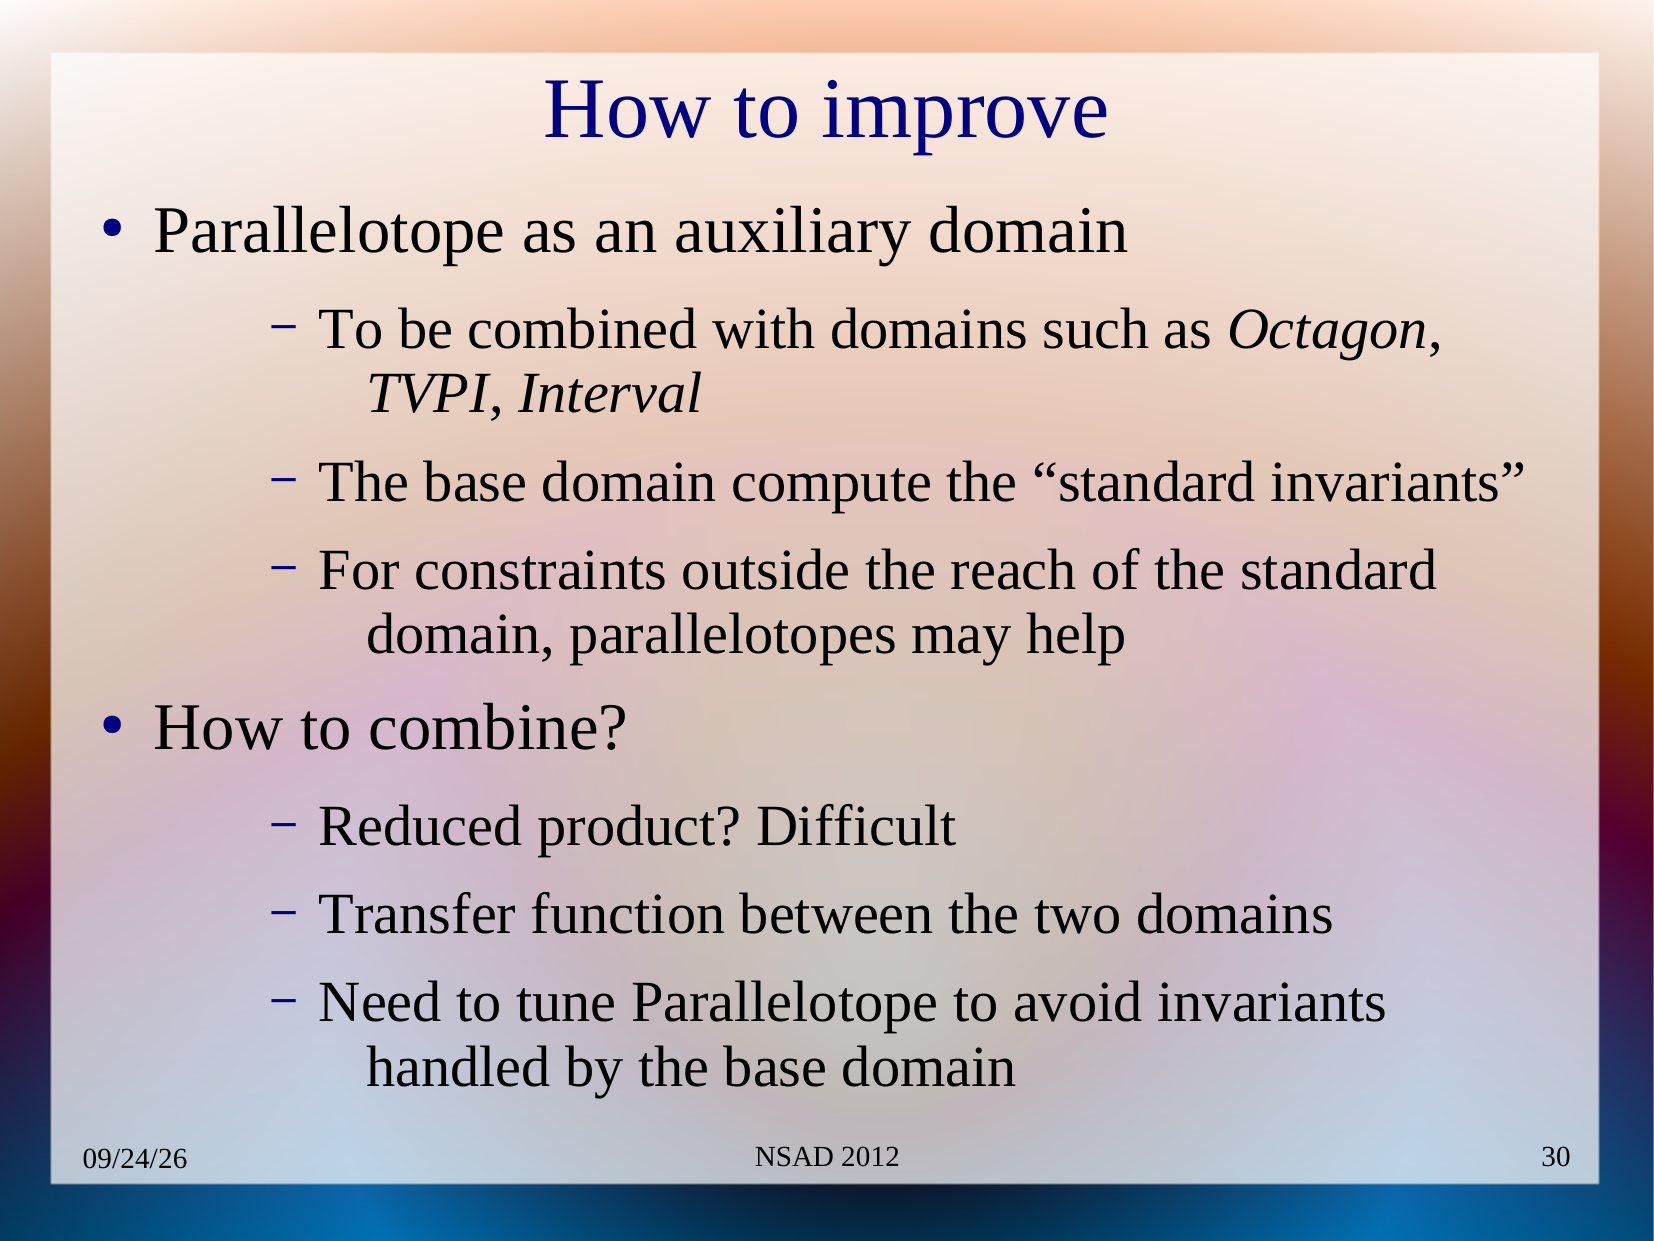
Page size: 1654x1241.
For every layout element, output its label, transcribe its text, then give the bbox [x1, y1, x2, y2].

picture [0, 0, 1654, 1241]
title How to improve [82, 60, 1571, 156]
list Parallelotope as an auxiliary domain To be combined with domains such as Octagon, TVPI, Interval The base domain compute the “standard invariants” For constraints outside the reach of the standard domain, parallelotopes may help How to combine? Reduced product? Difficult Transfer function between the two domains Need to tune Parallelotope to avoid invariants handled by the base domain [82, 192, 1571, 1125]
